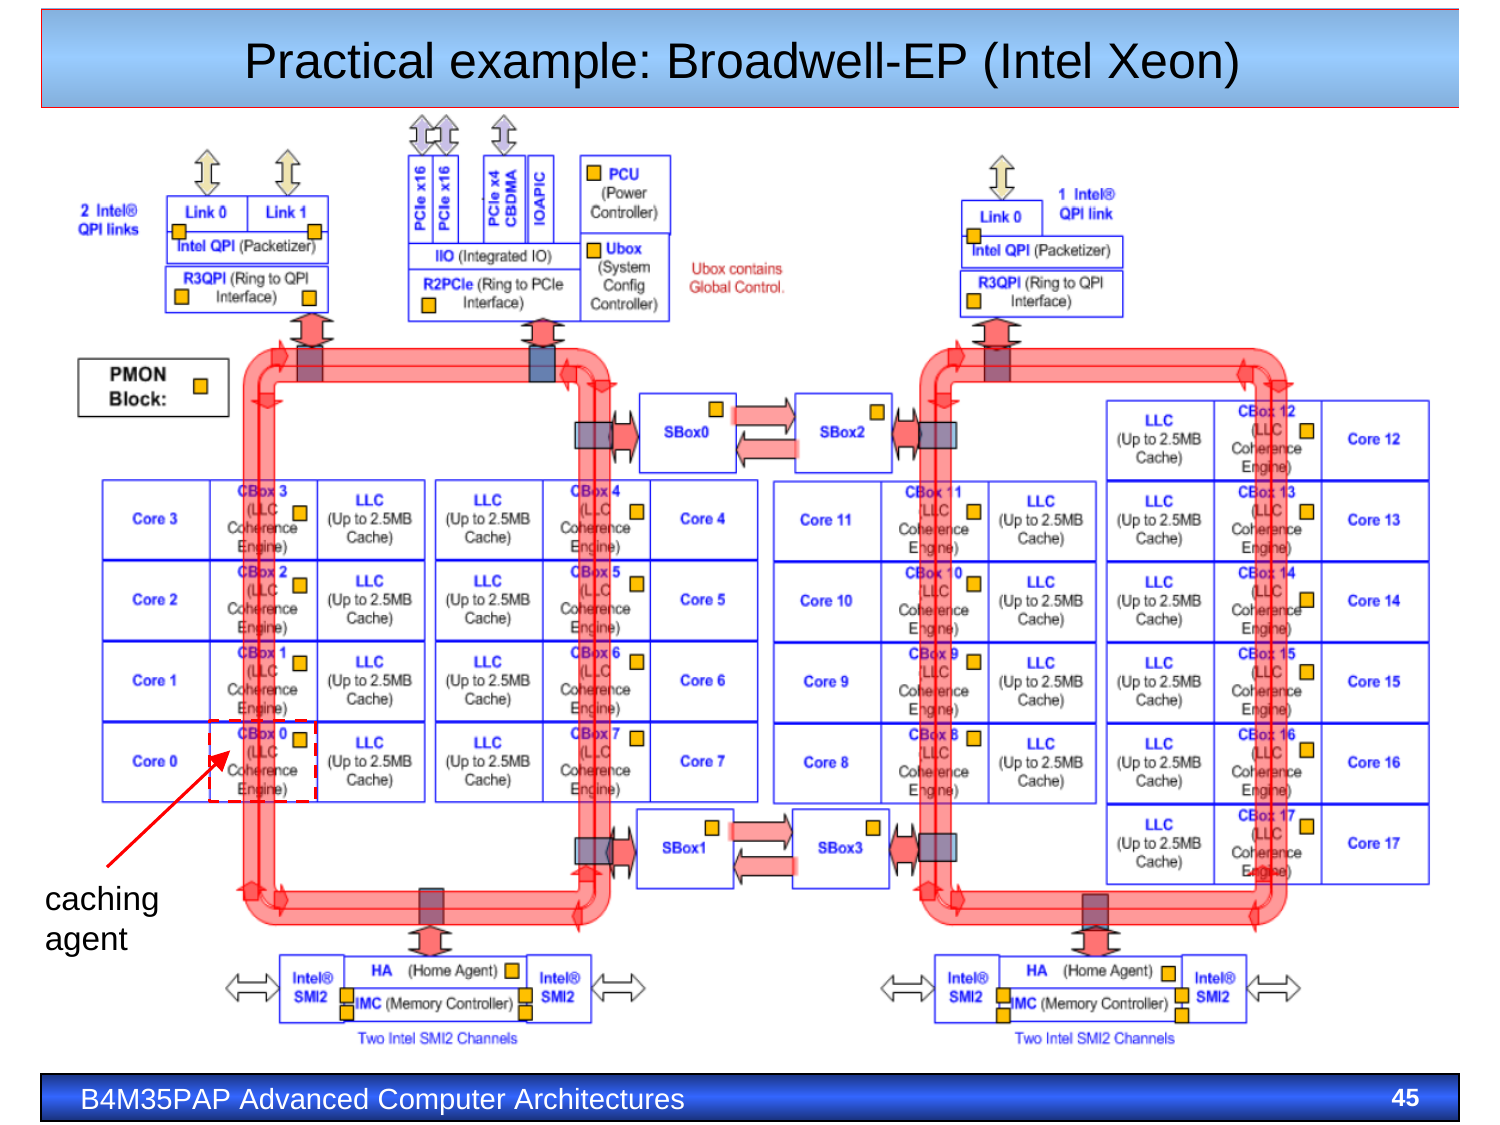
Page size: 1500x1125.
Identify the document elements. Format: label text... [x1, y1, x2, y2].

title Practical example: Broadwell-EP (Intel Xeon) [41, 8, 1459, 108]
picture [69, 113, 1436, 1053]
text_box [107, 750, 231, 868]
text_box caching agent [30, 869, 185, 965]
